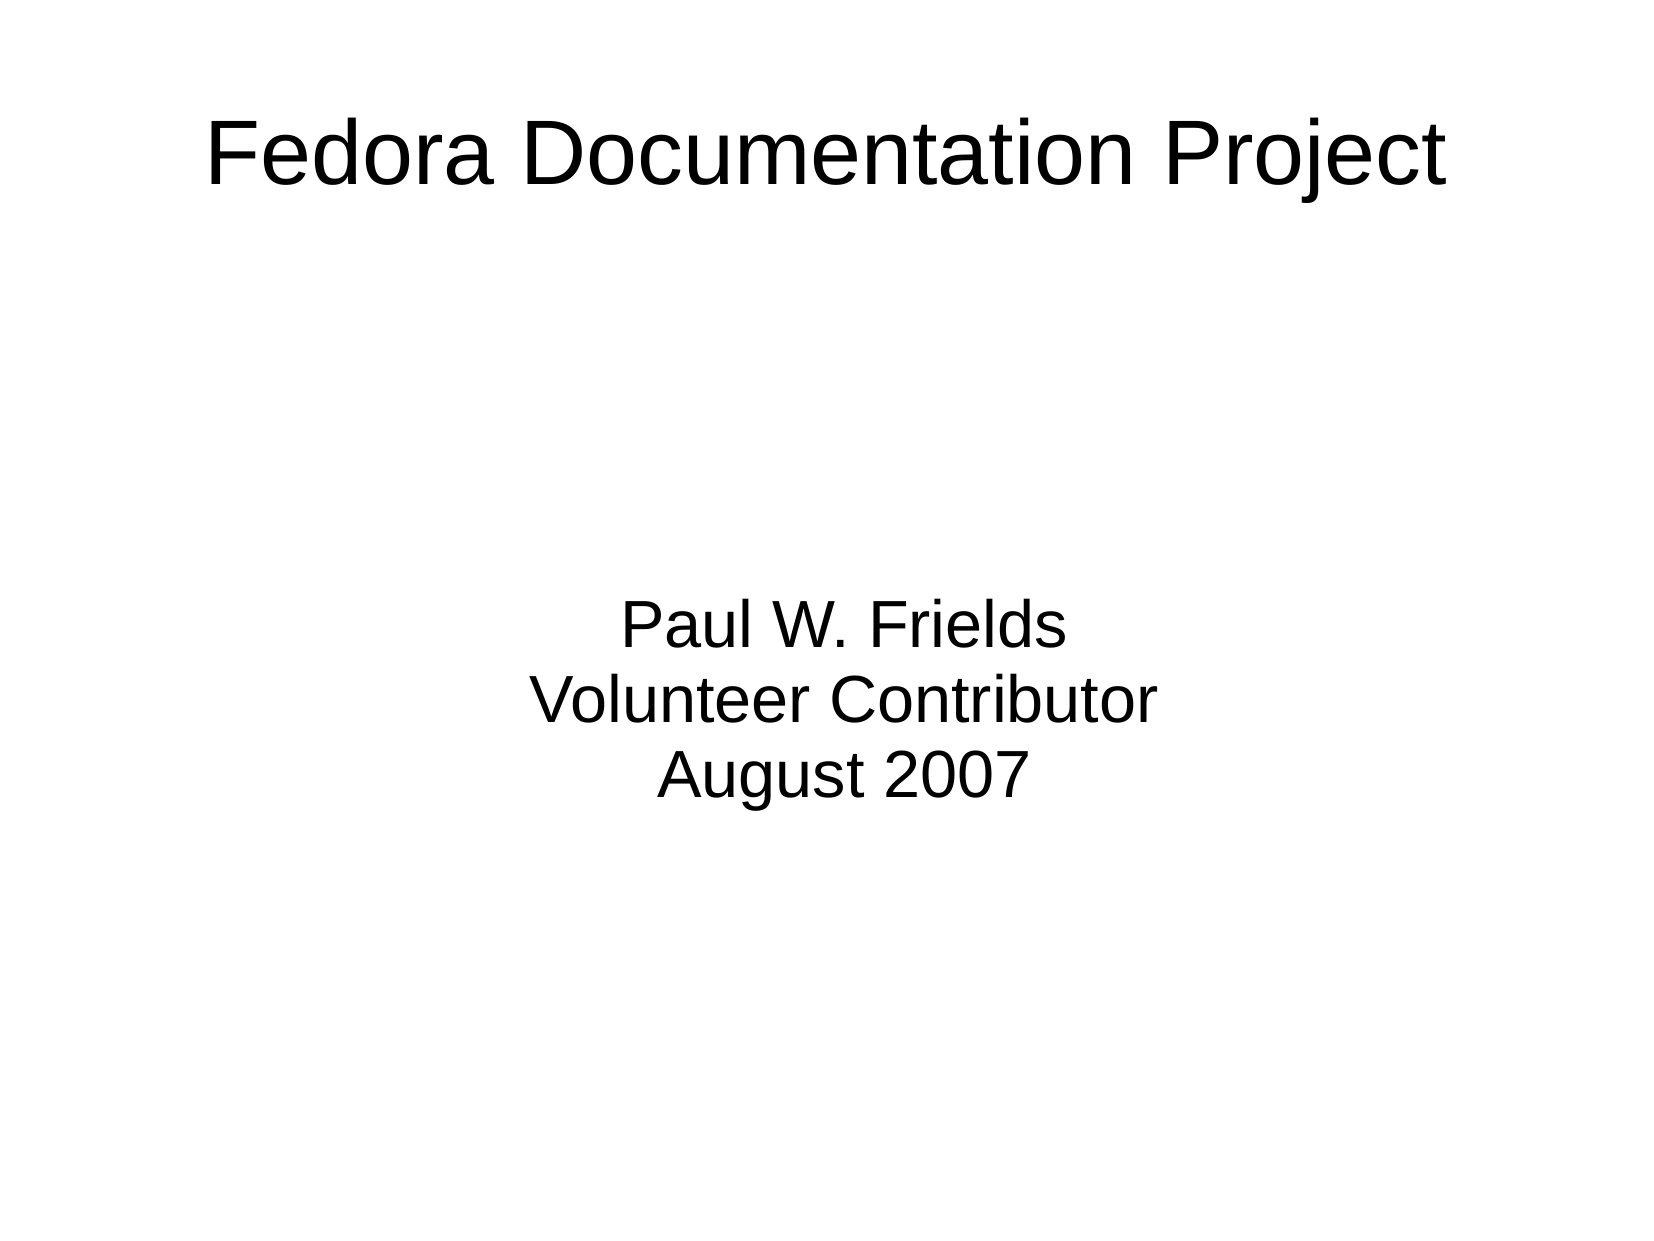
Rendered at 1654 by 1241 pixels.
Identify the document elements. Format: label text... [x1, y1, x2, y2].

subtitle Paul W. Frields Volunteer Contributor August 2007 [82, 290, 1571, 1109]
title Fedora Documentation Project [82, 49, 1571, 257]
